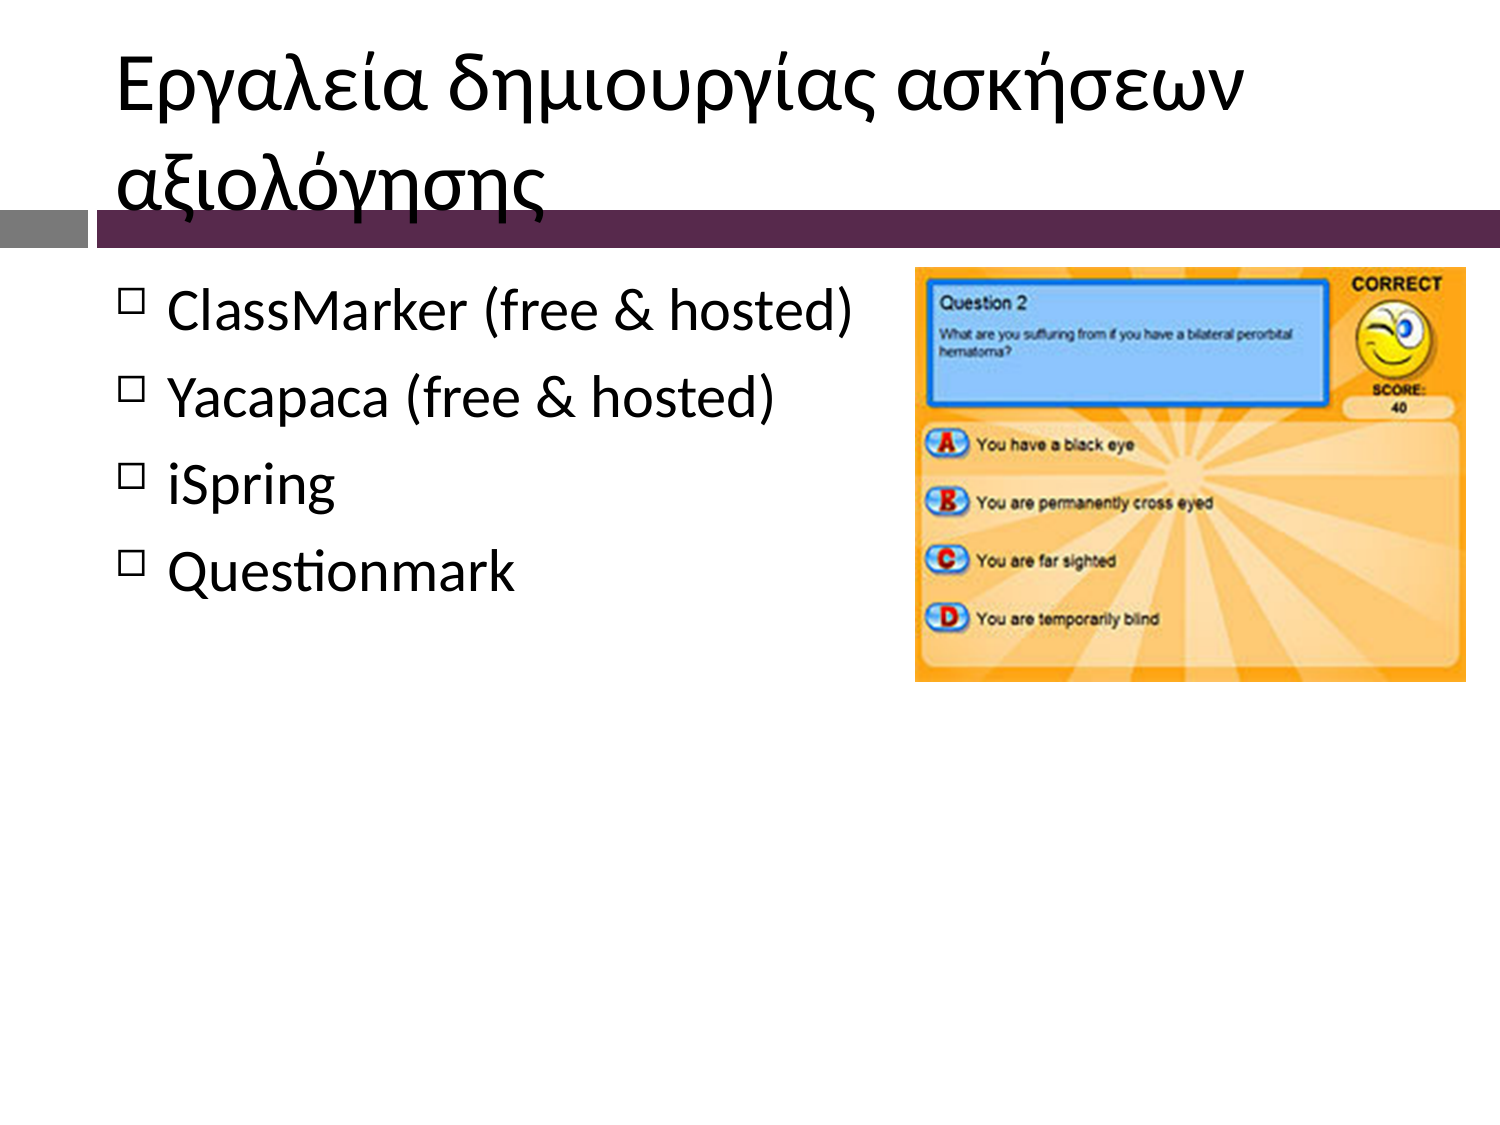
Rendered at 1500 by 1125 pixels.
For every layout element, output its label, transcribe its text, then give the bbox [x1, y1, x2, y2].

list ClassMarker (free & hosted) Yacapaca (free & hosted) iSpring Questionmark [100, 262, 1438, 693]
picture [915, 267, 1466, 682]
title Εργαλεία δημιουργίας ασκήσεων αξιολόγησης [100, 19, 1438, 182]
